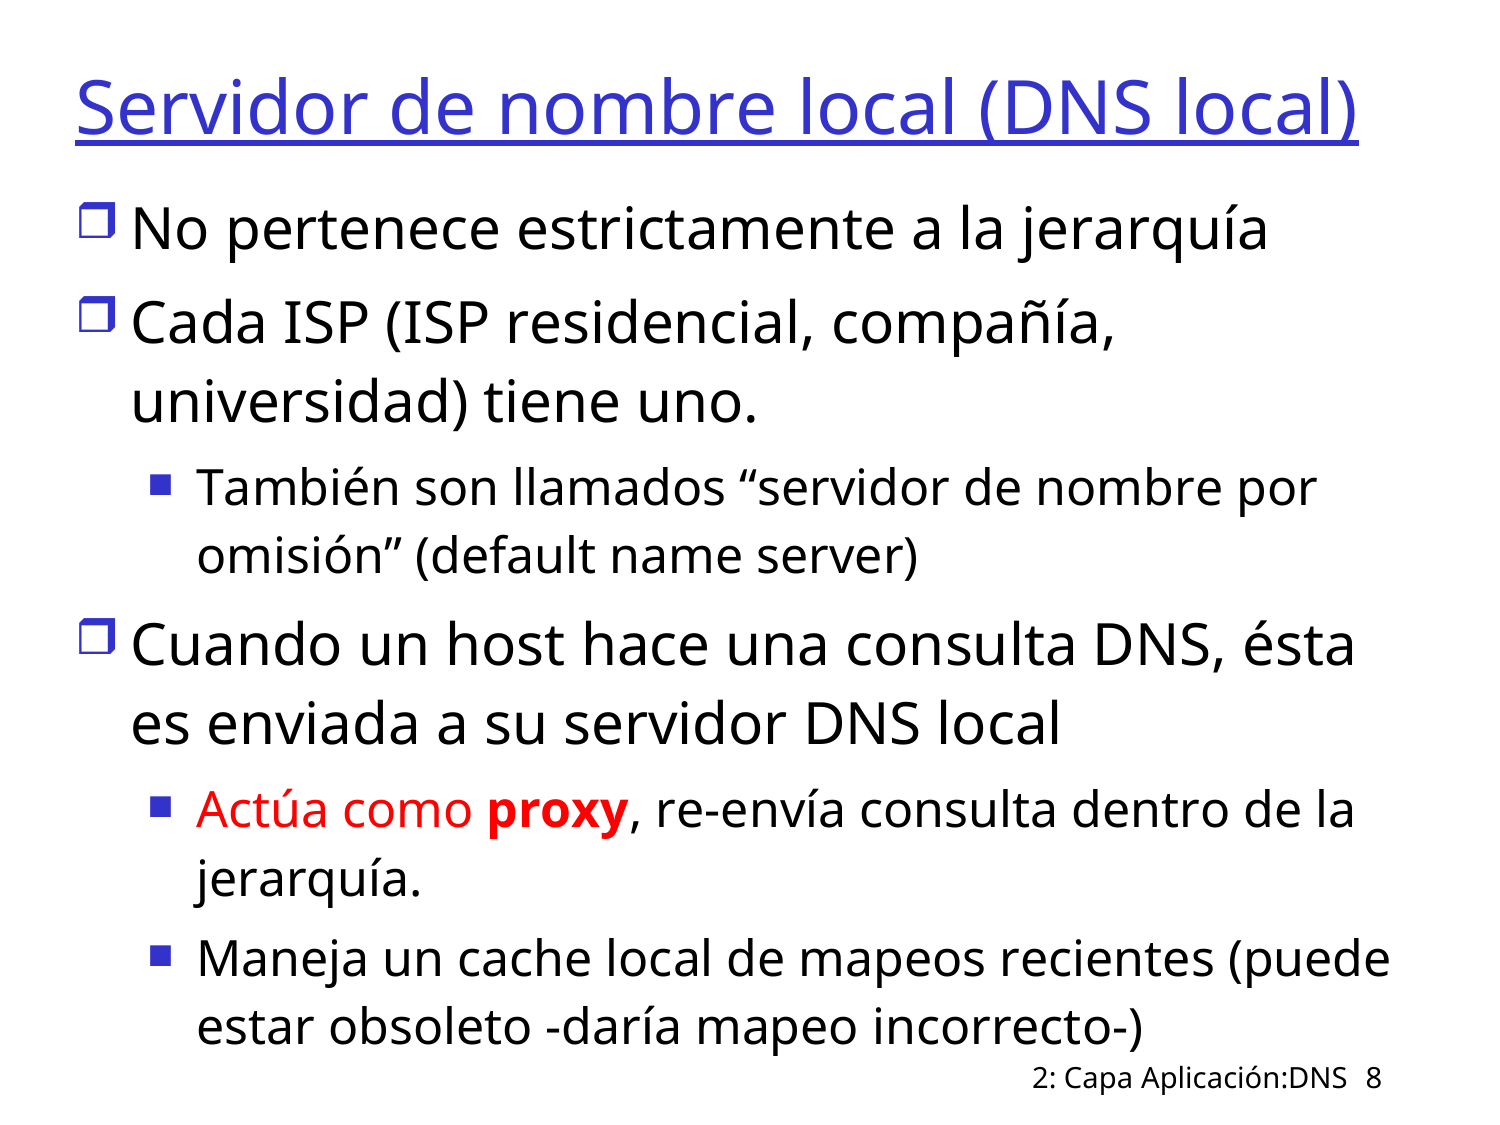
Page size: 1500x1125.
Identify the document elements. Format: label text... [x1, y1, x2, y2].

list No pertenece estrictamente a la jerarquía Cada ISP (ISP residencial, compañía, universidad) tiene uno. También son llamados “servidor de nombre por omisión” (default name server)‏ Cuando un host hace una consulta DNS, ésta es enviada a su servidor DNS local Actúa como proxy, re-envía consulta dentro de la jerarquía. Maneja un cache local de mapeos recientes (puede estar obsoleto -daría mapeo incorrecto-) [75, 187, 1426, 943]
title Servidor de nombre local (DNS local) [75, 23, 1426, 187]
